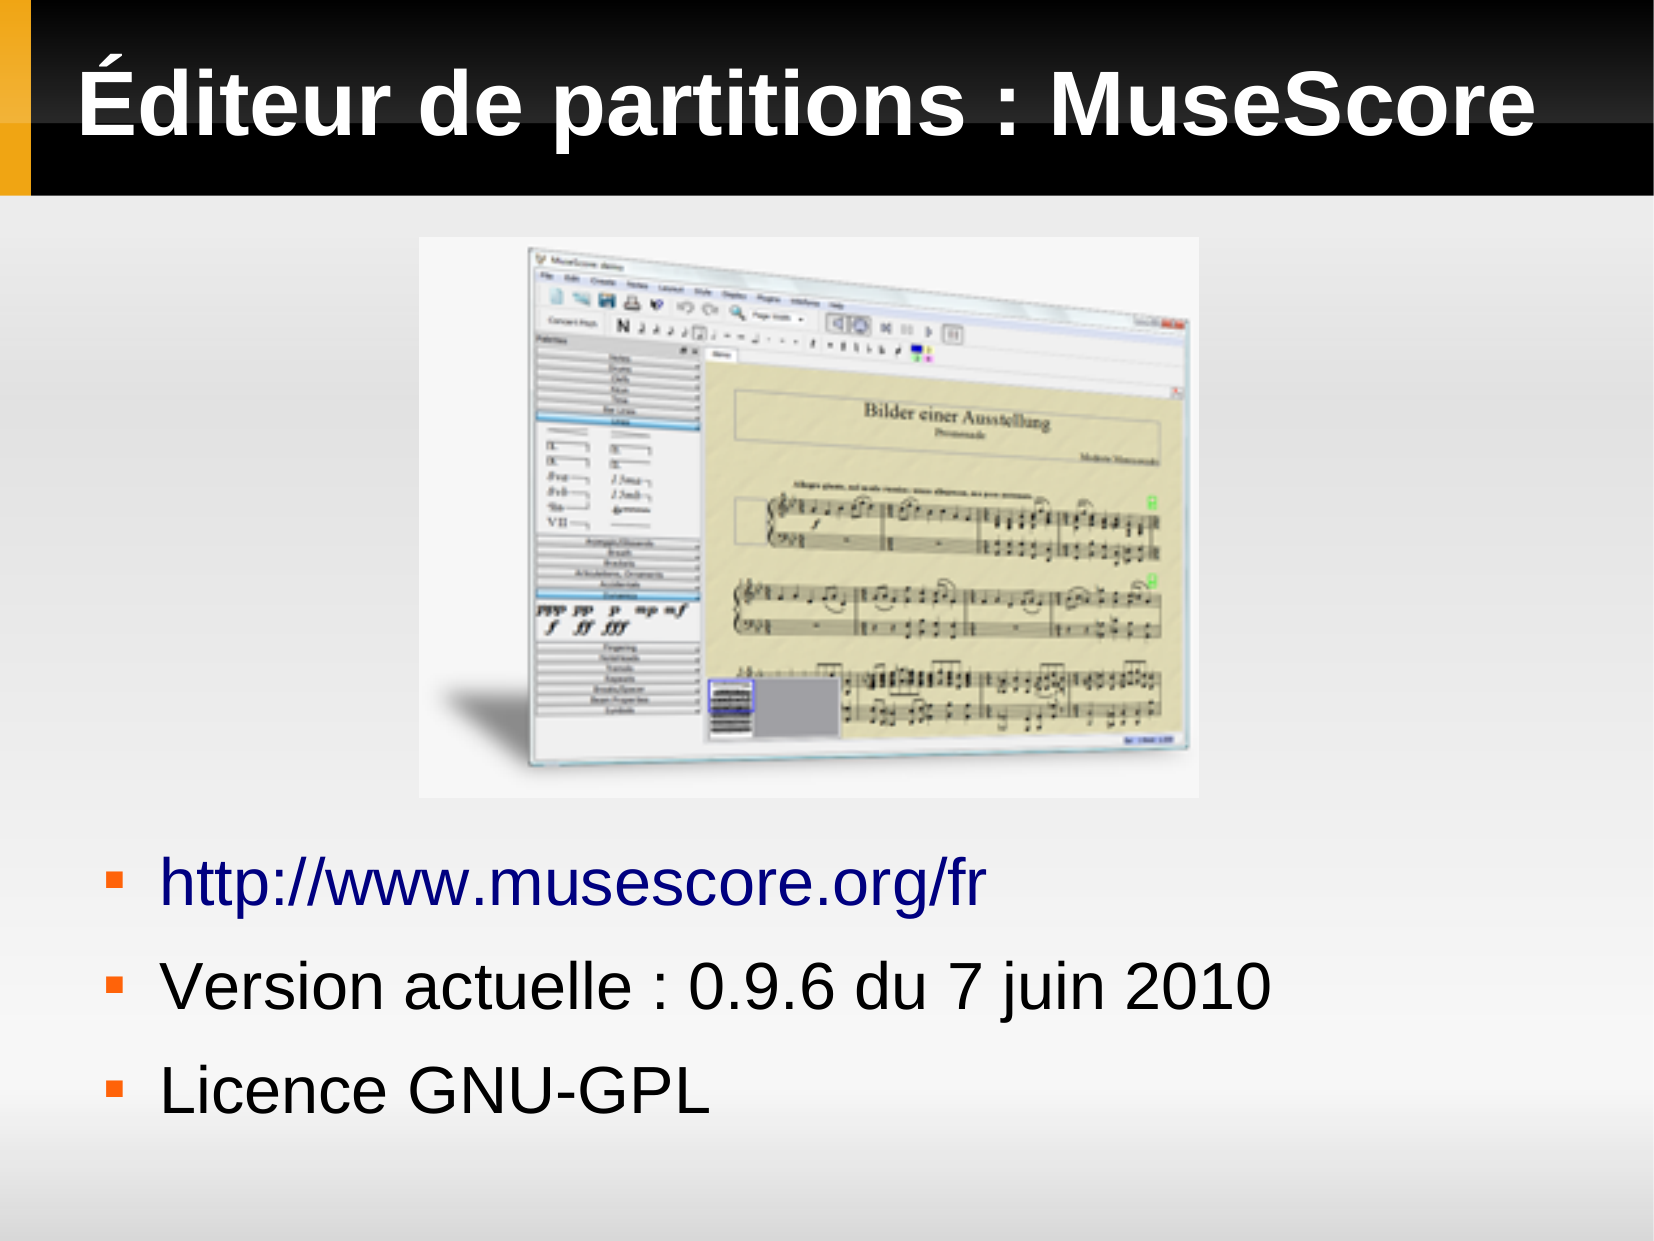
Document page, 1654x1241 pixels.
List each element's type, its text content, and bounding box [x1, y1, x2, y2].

list http://www.musescore.org/fr Version actuelle : 0.9.6 du 7 juin 2010 Licence GNU-GPL [88, 844, 1572, 1171]
title Éditeur de partitions : MuseScore [76, 7, 1565, 200]
picture [0, 0, 1654, 1241]
